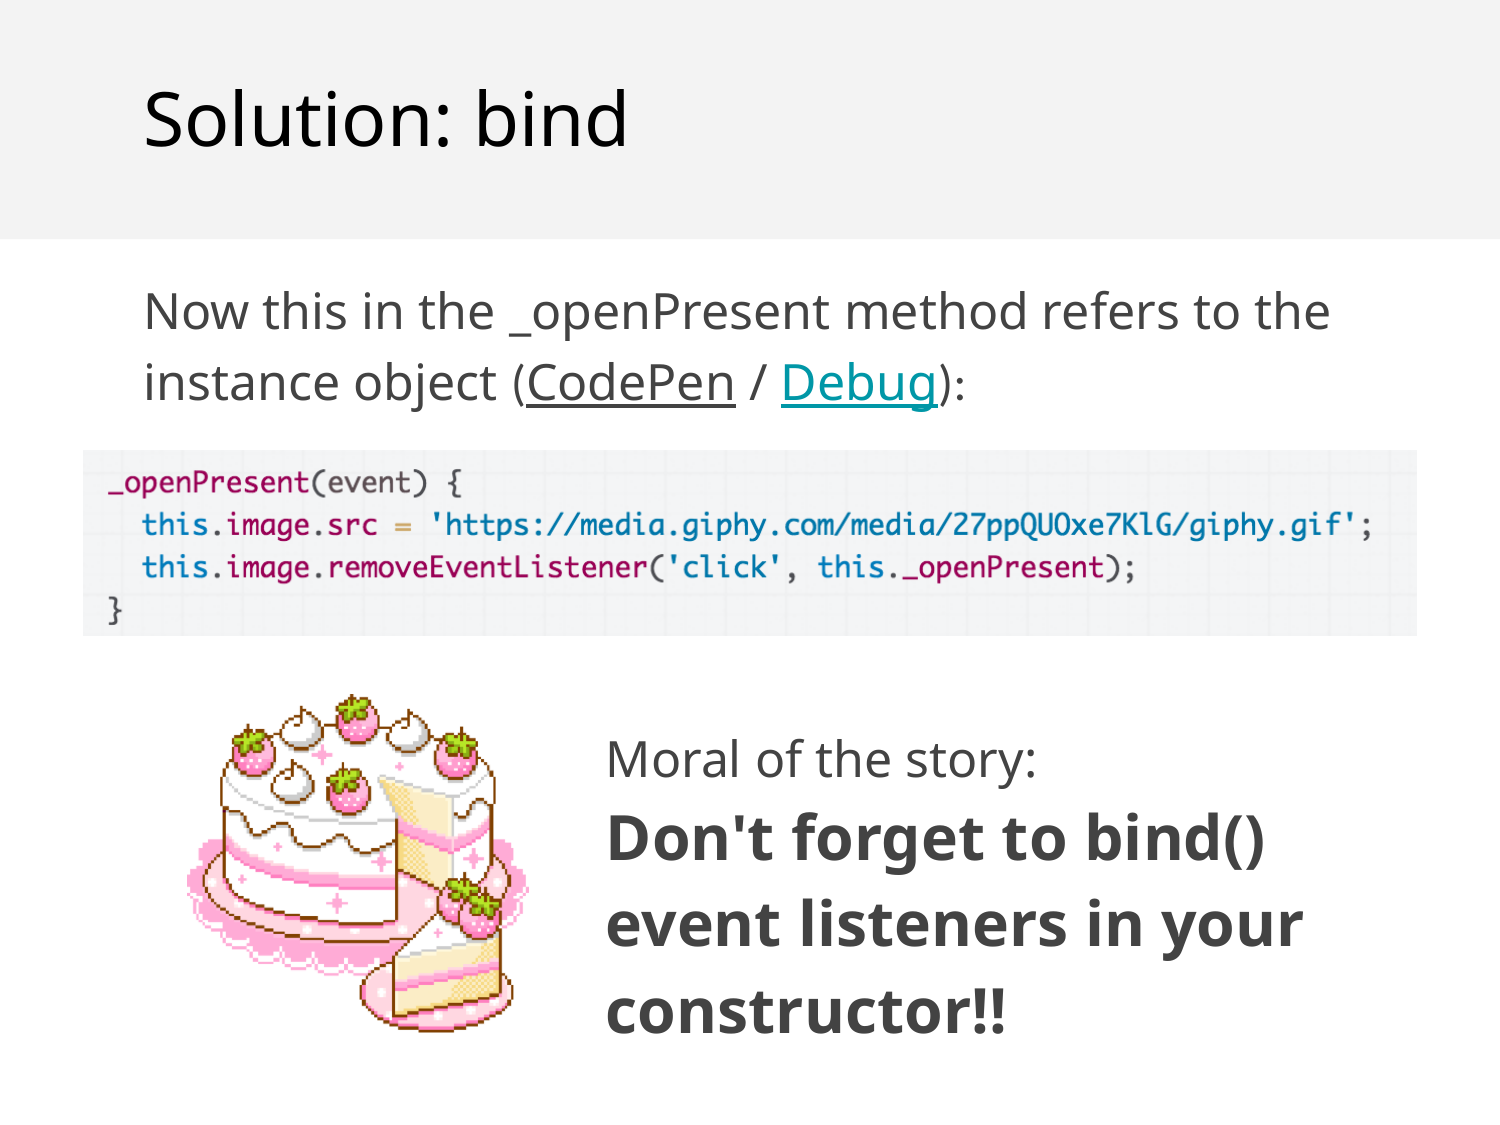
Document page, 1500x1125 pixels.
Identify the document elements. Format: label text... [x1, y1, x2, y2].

title Solution: bind [128, 56, 1372, 183]
picture [180, 694, 547, 1044]
list Now this in the _openPresent method refers to the instance object (CodePen / Debug): [128, 255, 1372, 441]
list Moral of the story: Don't forget to bind() event listeners in your constructor!! [590, 703, 1442, 1035]
picture [83, 450, 1417, 636]
